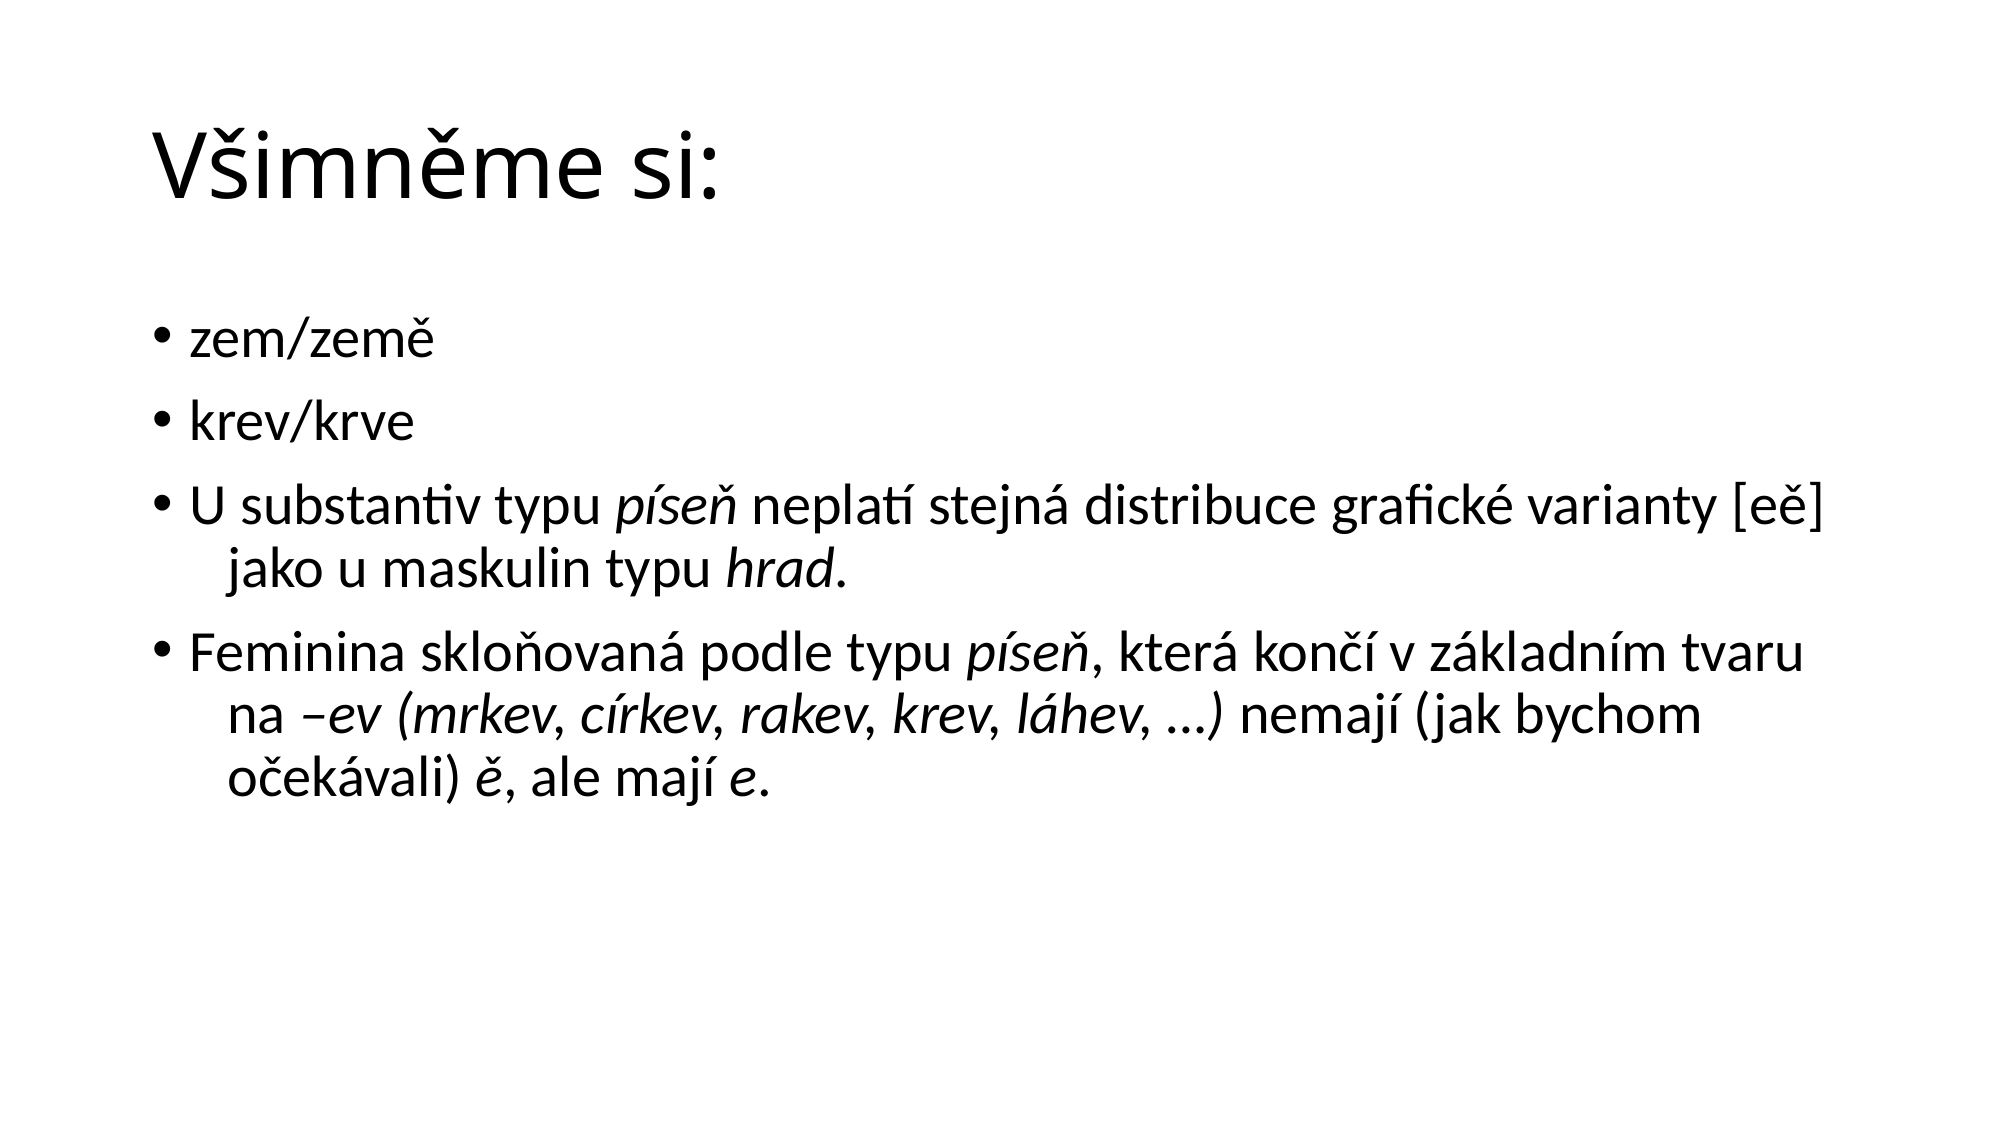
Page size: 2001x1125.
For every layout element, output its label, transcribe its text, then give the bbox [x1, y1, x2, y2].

title Všimněme si: [137, 59, 1863, 278]
list zem/země krev/krve U substantiv typu píseň neplatí stejná distribuce grafické varianty [eě] jako u maskulin typu hrad. Feminina skloňovaná podle typu píseň, která končí v základním tvaru na –ev (mrkev, církev, rakev, krev, láhev, …) nemají (jak bychom očekávali) ě, ale mají e. [137, 299, 1863, 1014]
